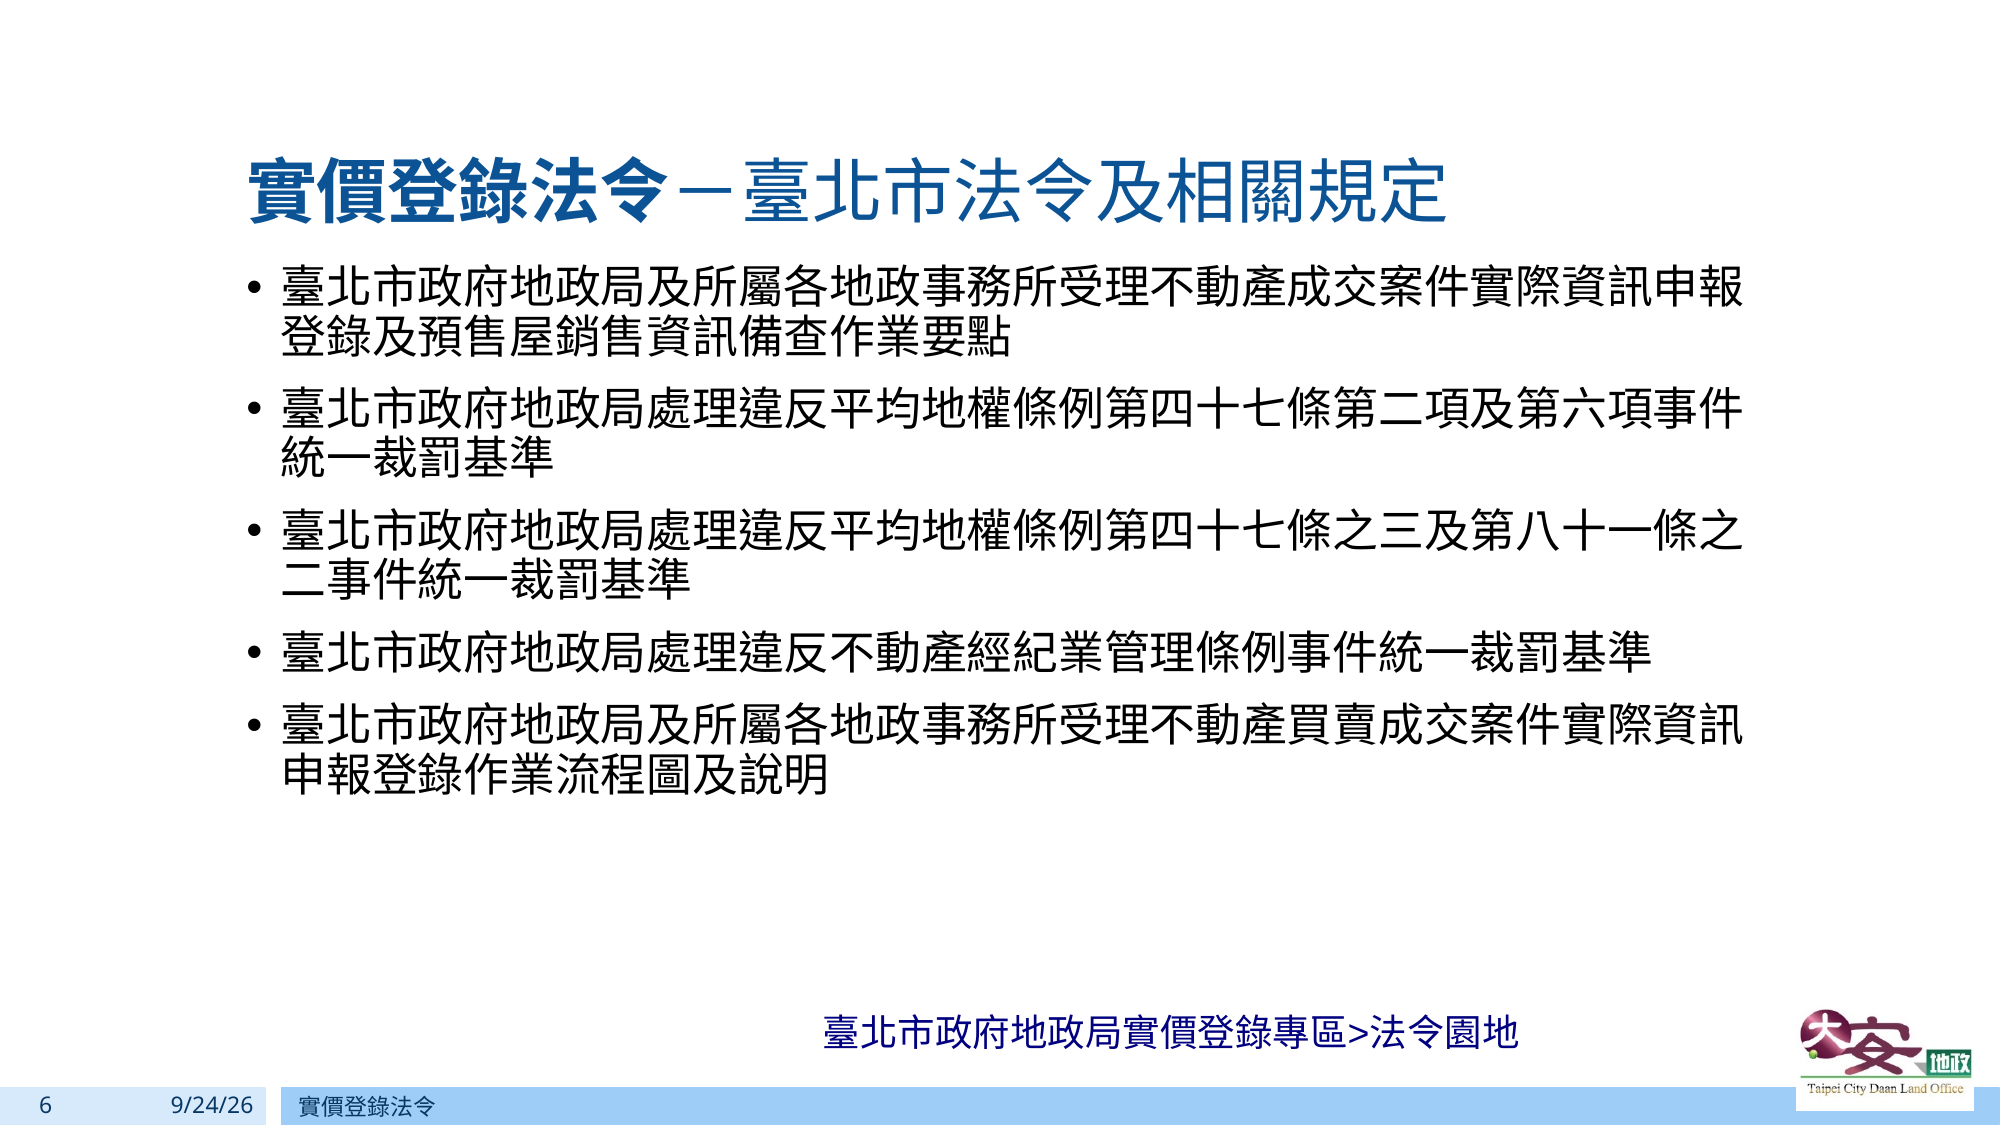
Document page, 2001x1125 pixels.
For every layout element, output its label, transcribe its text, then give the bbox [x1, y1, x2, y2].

text_box 臺北市政府地政局實價登錄專區>法令園地 [807, 1002, 1535, 1072]
footer 實價登錄法令 [284, 1087, 1785, 1125]
slide_number 10/21/21 [74, 1087, 269, 1125]
slide_number <編號> [0, 1087, 68, 1125]
list 臺北市政府地政局及所屬各地政事務所受理不動產成交案件實際資訊申報登錄及預售屋銷售資訊備查作業要點 臺北市政府地政局處理違反平均地權條例第四十七條第二項及第六項事件統一裁罰基準 臺北市政府地政局處理違反平均地權條例第四十七條之三及第八十一條之二事件統一裁罰基準 臺北市政府地政局處理違反不動產經紀業管理條例事件統一裁罰基準 臺北市政府地政局及所屬各地政事務所受理不動產買賣成交案件實際資訊申報登錄作業流程圖及說明 [231, 256, 1769, 891]
picture [1796, 992, 1974, 1111]
title 實價登錄法令－臺北市法令及相關規定 [231, 45, 1769, 240]
